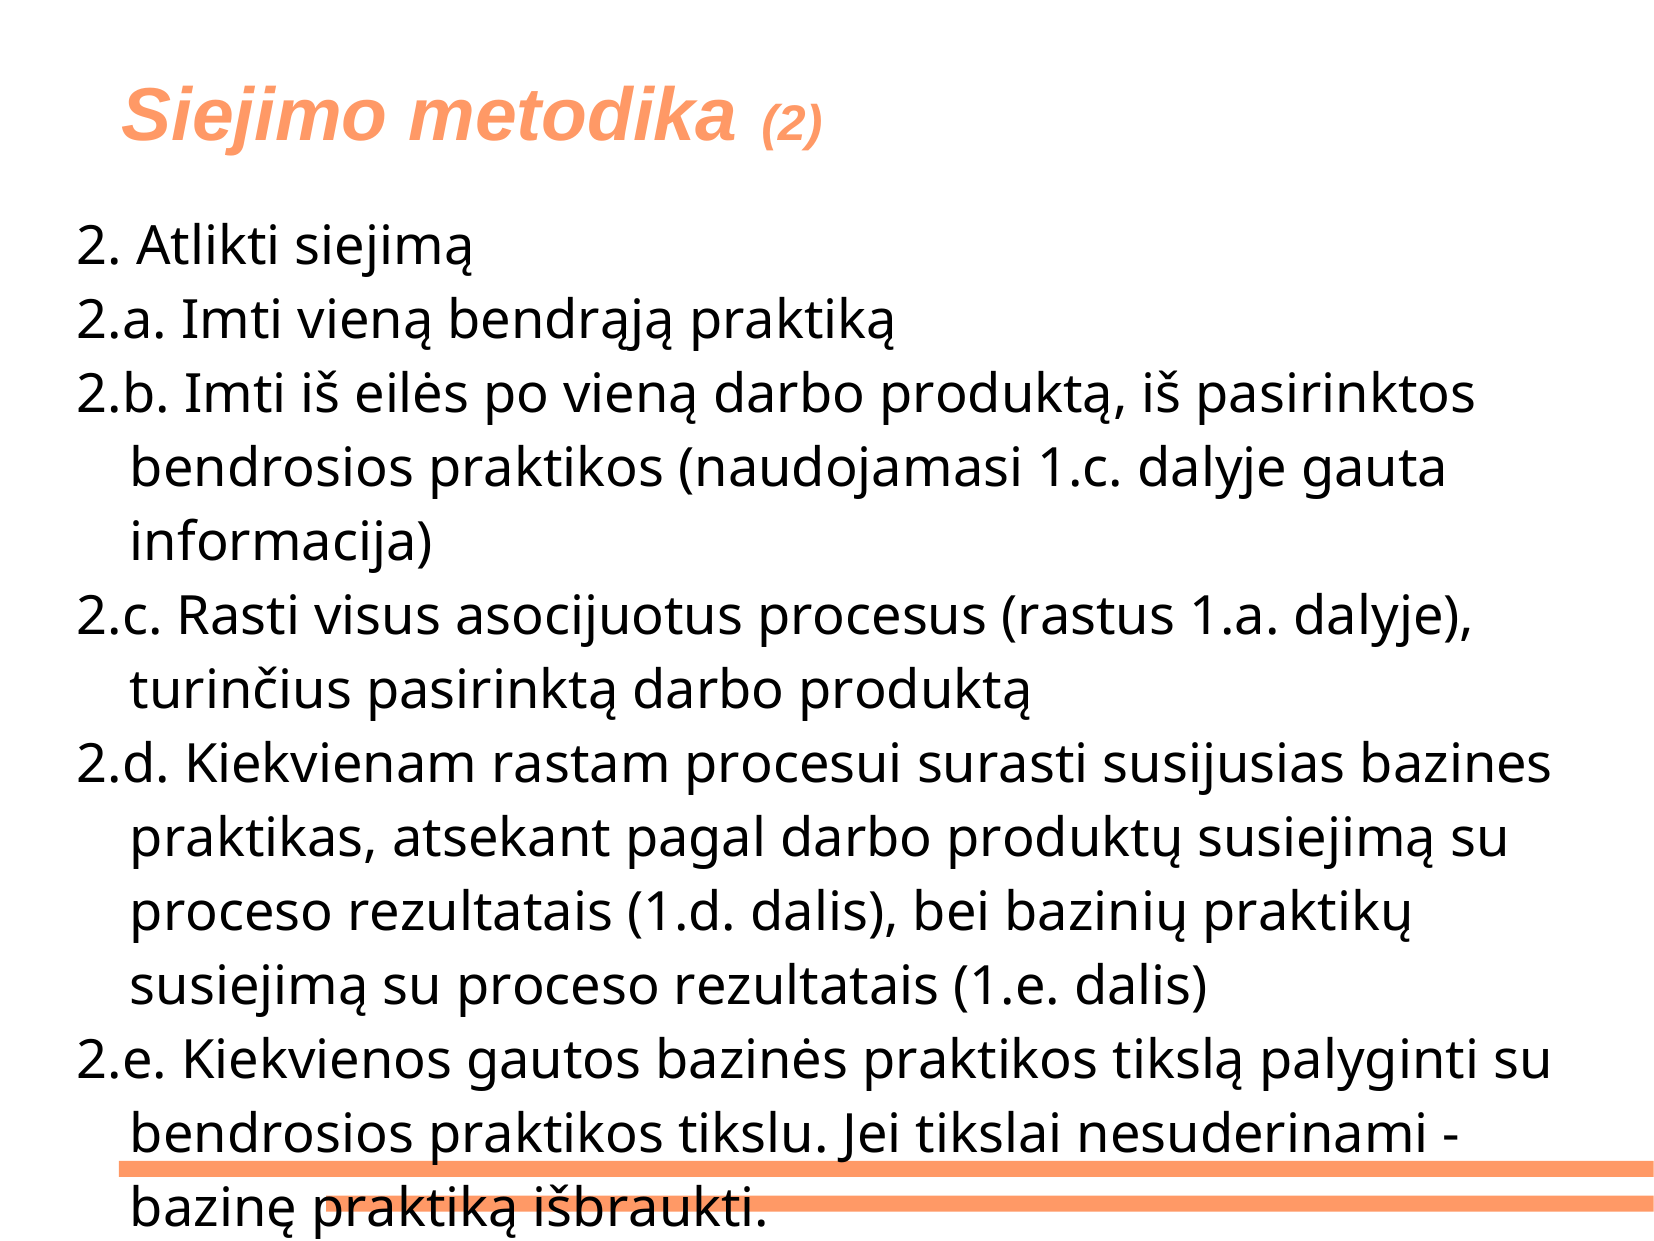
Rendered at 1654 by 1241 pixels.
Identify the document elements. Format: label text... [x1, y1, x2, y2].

title Siejimo metodika (2) [121, 46, 1534, 178]
list 2. Atlikti siejimą 2.a. Imti vieną bendrąją praktiką 2.b. Imti iš eilės po vieną darbo produktą, iš pasirinktos bendrosios praktikos (naudojamasi 1.c. dalyje gauta informacija) 2.c. Rasti visus asocijuotus procesus (rastus 1.a. dalyje), turinčius pasirinktą darbo produktą 2.d. Kiekvienam rastam procesui surasti susijusias bazines praktikas, atsekant pagal darbo produktų susiejimą su proceso rezultatais (1.d. dalis), bei bazinių praktikų susiejimą su proceso rezultatais (1.e. dalis) 2.e. Kiekvienos gautos bazinės praktikos tikslą palyginti su bendrosios praktikos tikslu. Jei tikslai nesuderinami - bazinę praktiką išbraukti. [59, 206, 1625, 1132]
